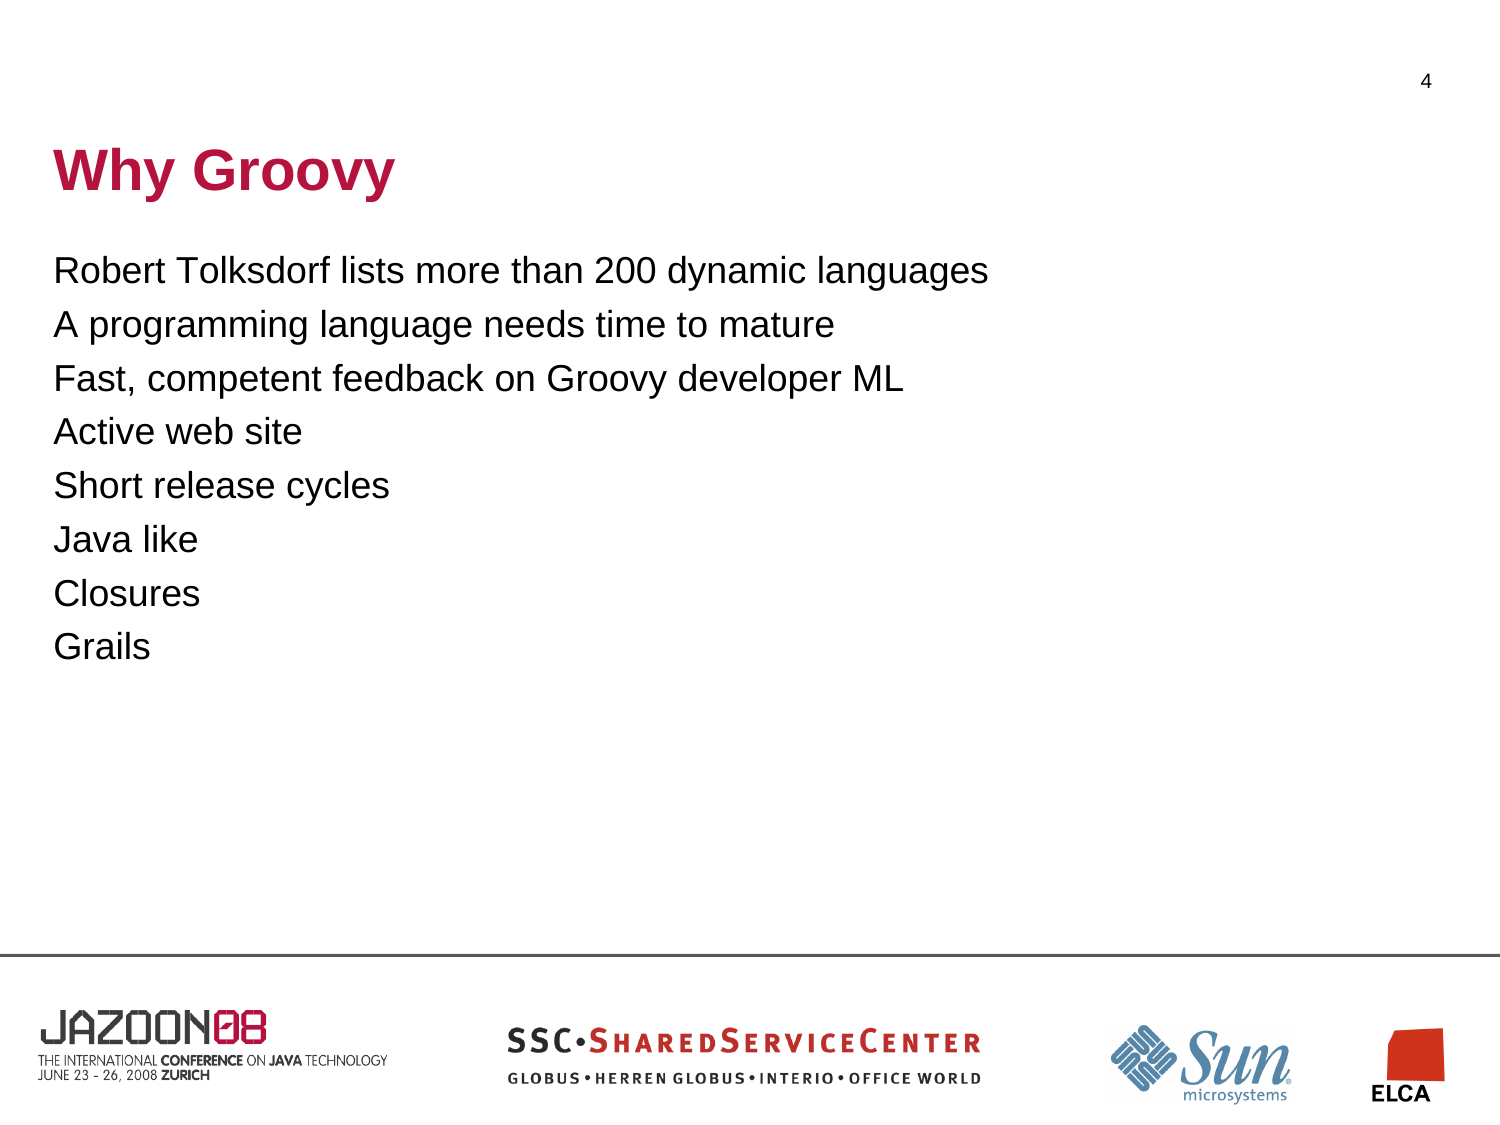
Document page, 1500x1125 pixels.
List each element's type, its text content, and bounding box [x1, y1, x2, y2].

picture [1107, 1021, 1294, 1107]
title Why Groovy [53, 119, 1447, 231]
picture [1370, 1025, 1446, 1105]
picture [37, 1007, 387, 1084]
list Robert Tolksdorf lists more than 200 dynamic languages A programming language needs time to mature Fast, competent feedback on Groovy developer ML Active web site Short release cycles Java like Closures Grails [53, 249, 1447, 938]
